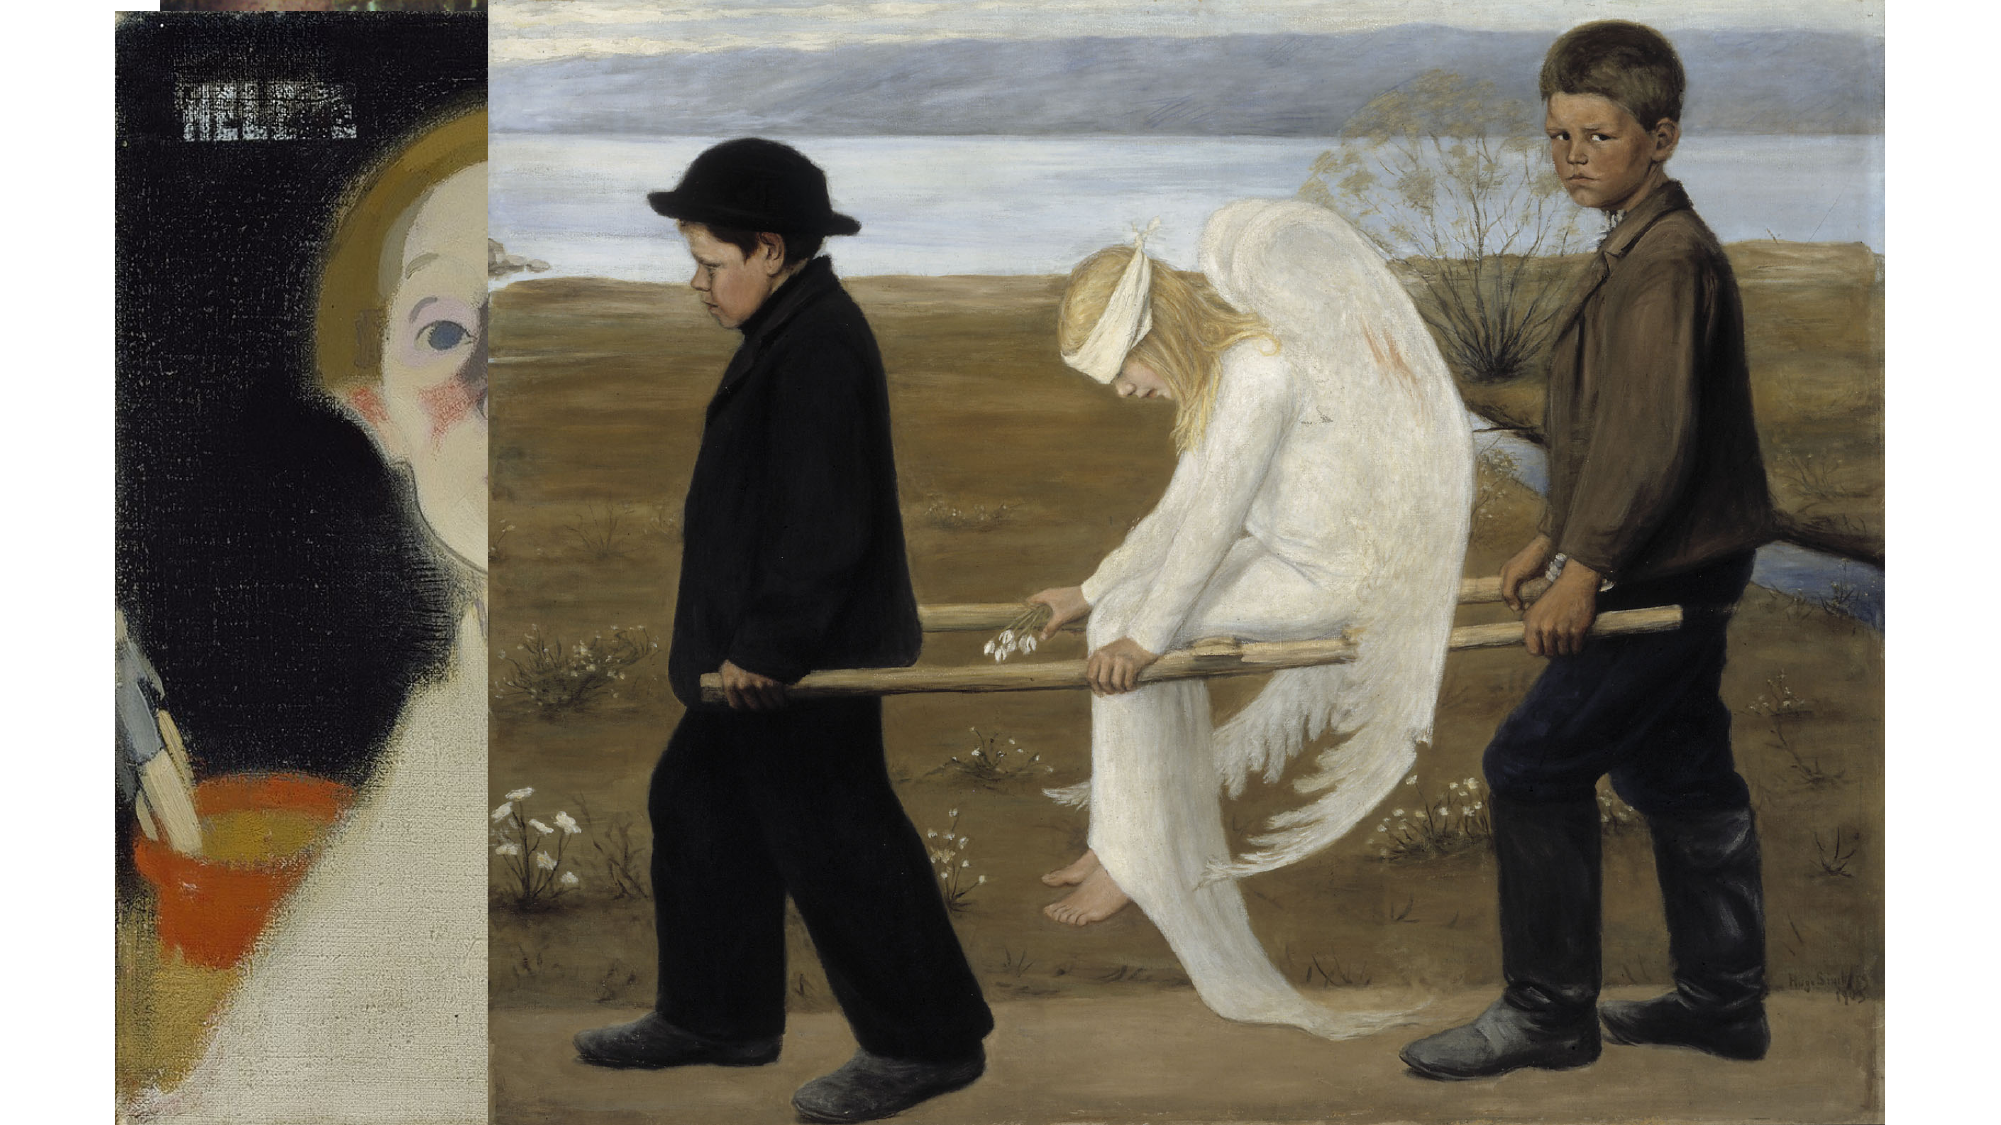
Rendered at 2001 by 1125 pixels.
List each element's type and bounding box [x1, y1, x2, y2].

picture [115, 0, 1885, 1125]
